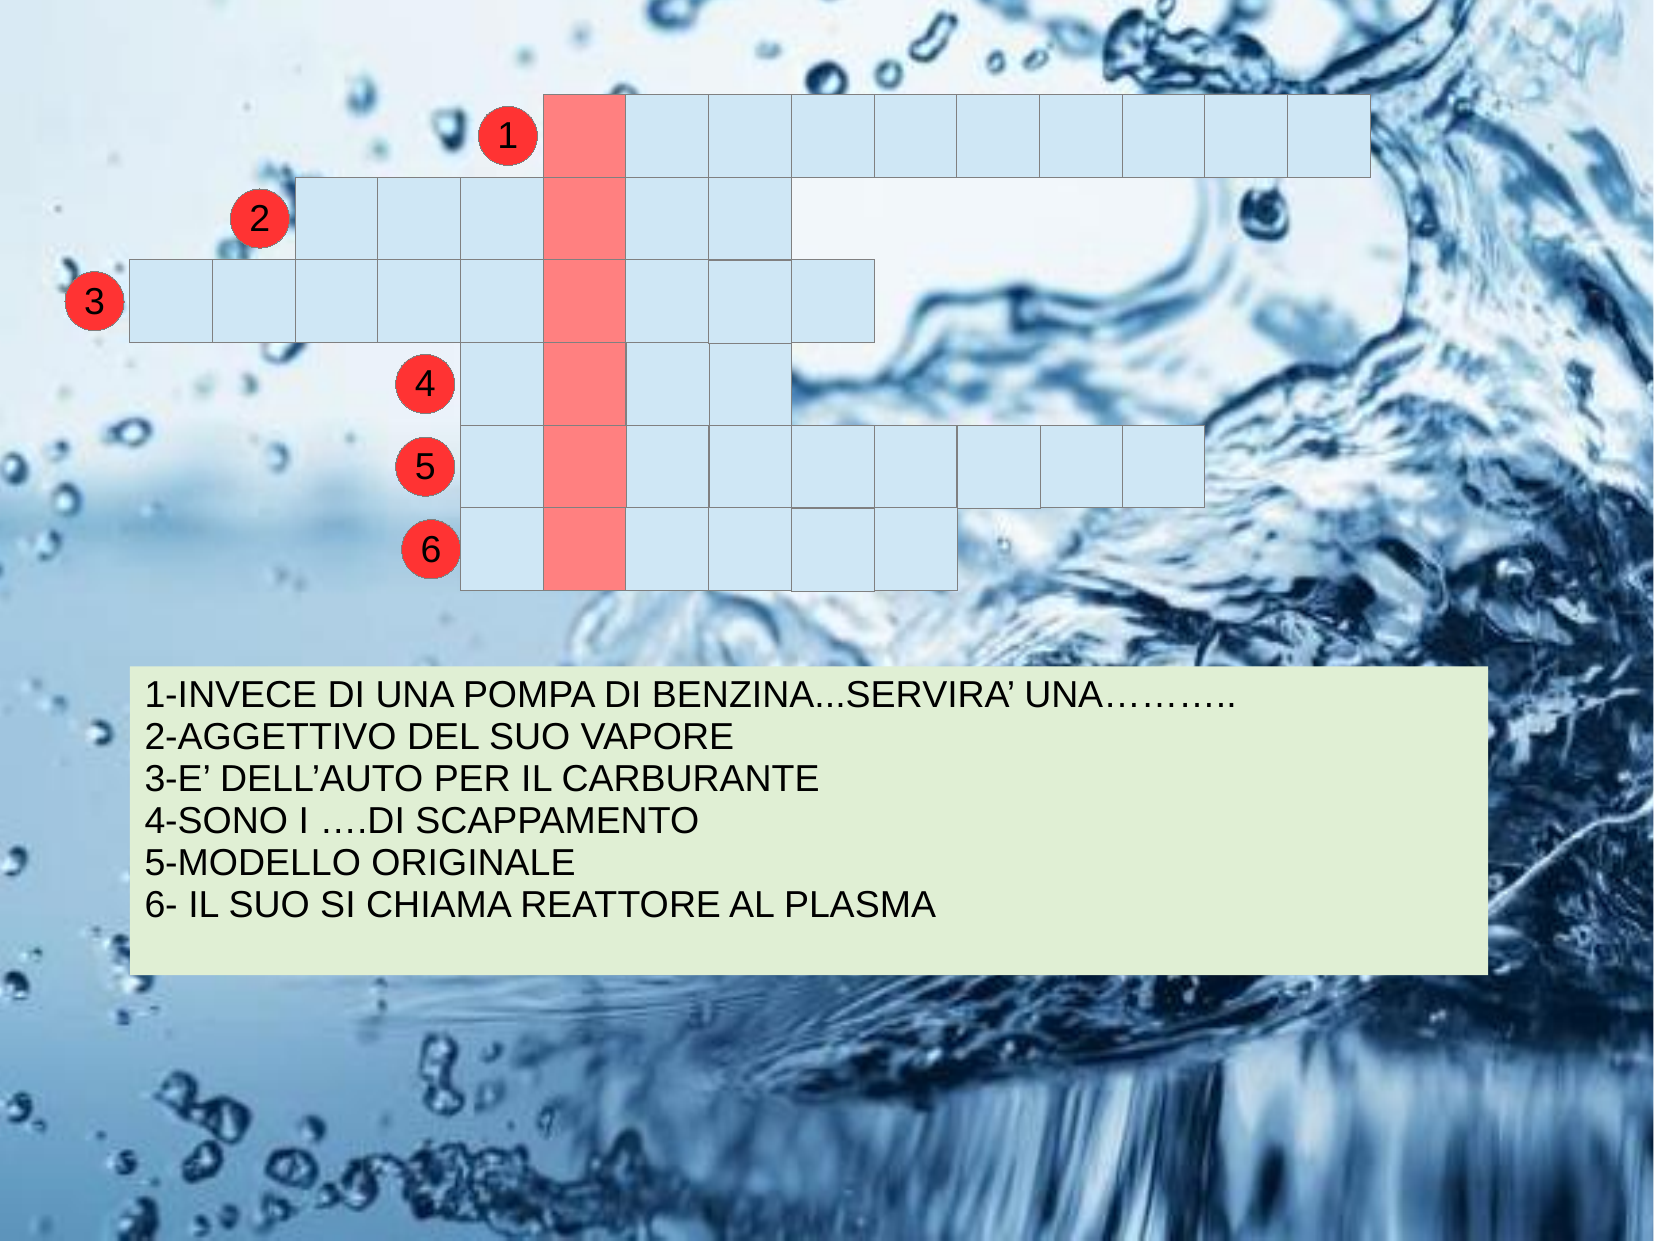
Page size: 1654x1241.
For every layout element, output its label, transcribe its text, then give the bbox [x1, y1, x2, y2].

text_box 3 [64, 271, 125, 331]
text_box 2 [230, 188, 290, 249]
text_box 6 [401, 519, 460, 579]
text_box 1 [478, 106, 538, 166]
text_box [1393, 153, 1571, 225]
text_box 5 [395, 437, 455, 497]
text_box 4 [395, 354, 455, 414]
text_box 1-INVECE DI UNA POMPA DI BENZINA...SERVIRA’ UNA……….. 2-AGGETTIVO DEL SUO VAPORE 3-E’ DELL’AUTO PER IL CARBURANTE 4-SONO I ….DI SCAPPAMENTO 5-MODELLO ORIGINALE 6- IL SUO SI CHIAMA REATTORE AL PLASMA [129, 666, 1489, 976]
picture [0, 0, 1654, 1241]
text_box [129, 94, 1371, 592]
